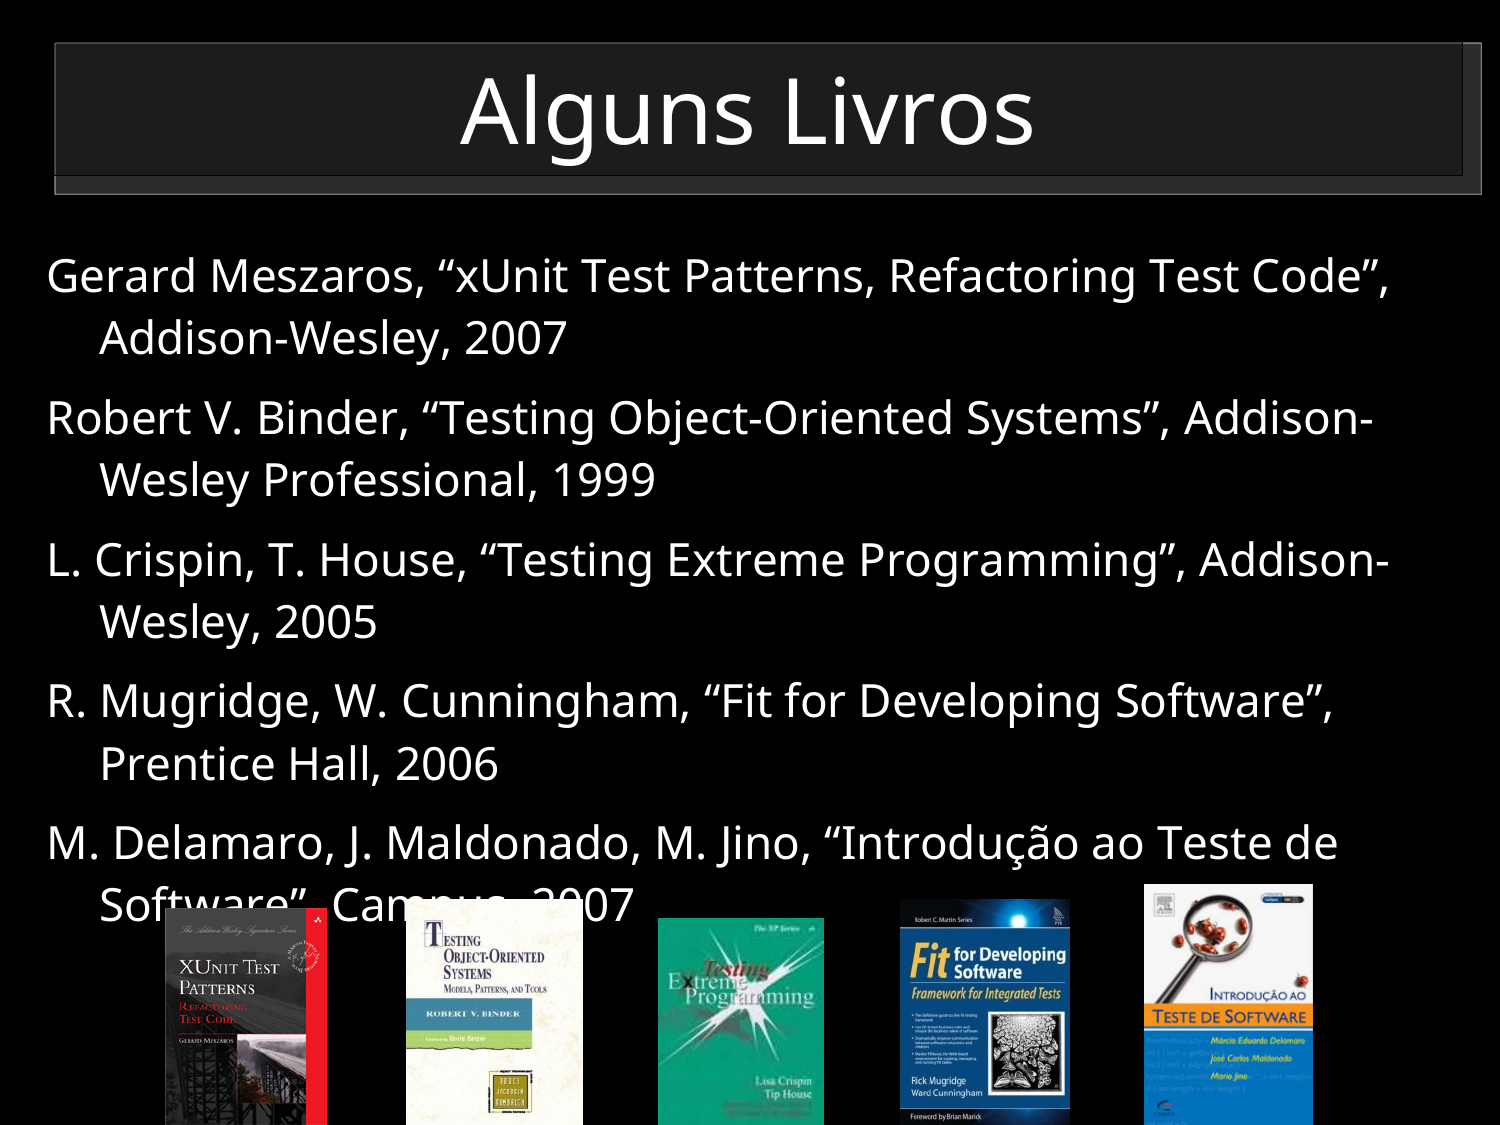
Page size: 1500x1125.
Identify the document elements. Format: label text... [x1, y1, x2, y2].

list Gerard Meszaros, “xUnit Test Patterns, Refactoring Test Code”, Addison-Wesley, 2007 Robert V. Binder, “Testing Object-Oriented Systems”, Addison-Wesley Professional, 1999 L. Crispin, T. House, “Testing Extreme Programming”, Addison-Wesley, 2005 R. Mugridge, W. Cunningham, “Fit for Developing Software”, Prentice Hall, 2006 M. Delamaro, J. Maldonado, M. Jino, “Introdução ao Teste de Software”, Campus, 2007 [29, 243, 1469, 1073]
picture [165, 908, 327, 1125]
picture [1144, 884, 1313, 1125]
picture [406, 899, 583, 1125]
title Alguns Livros [29, 38, 1469, 180]
picture [900, 899, 1070, 1125]
picture [658, 918, 824, 1125]
